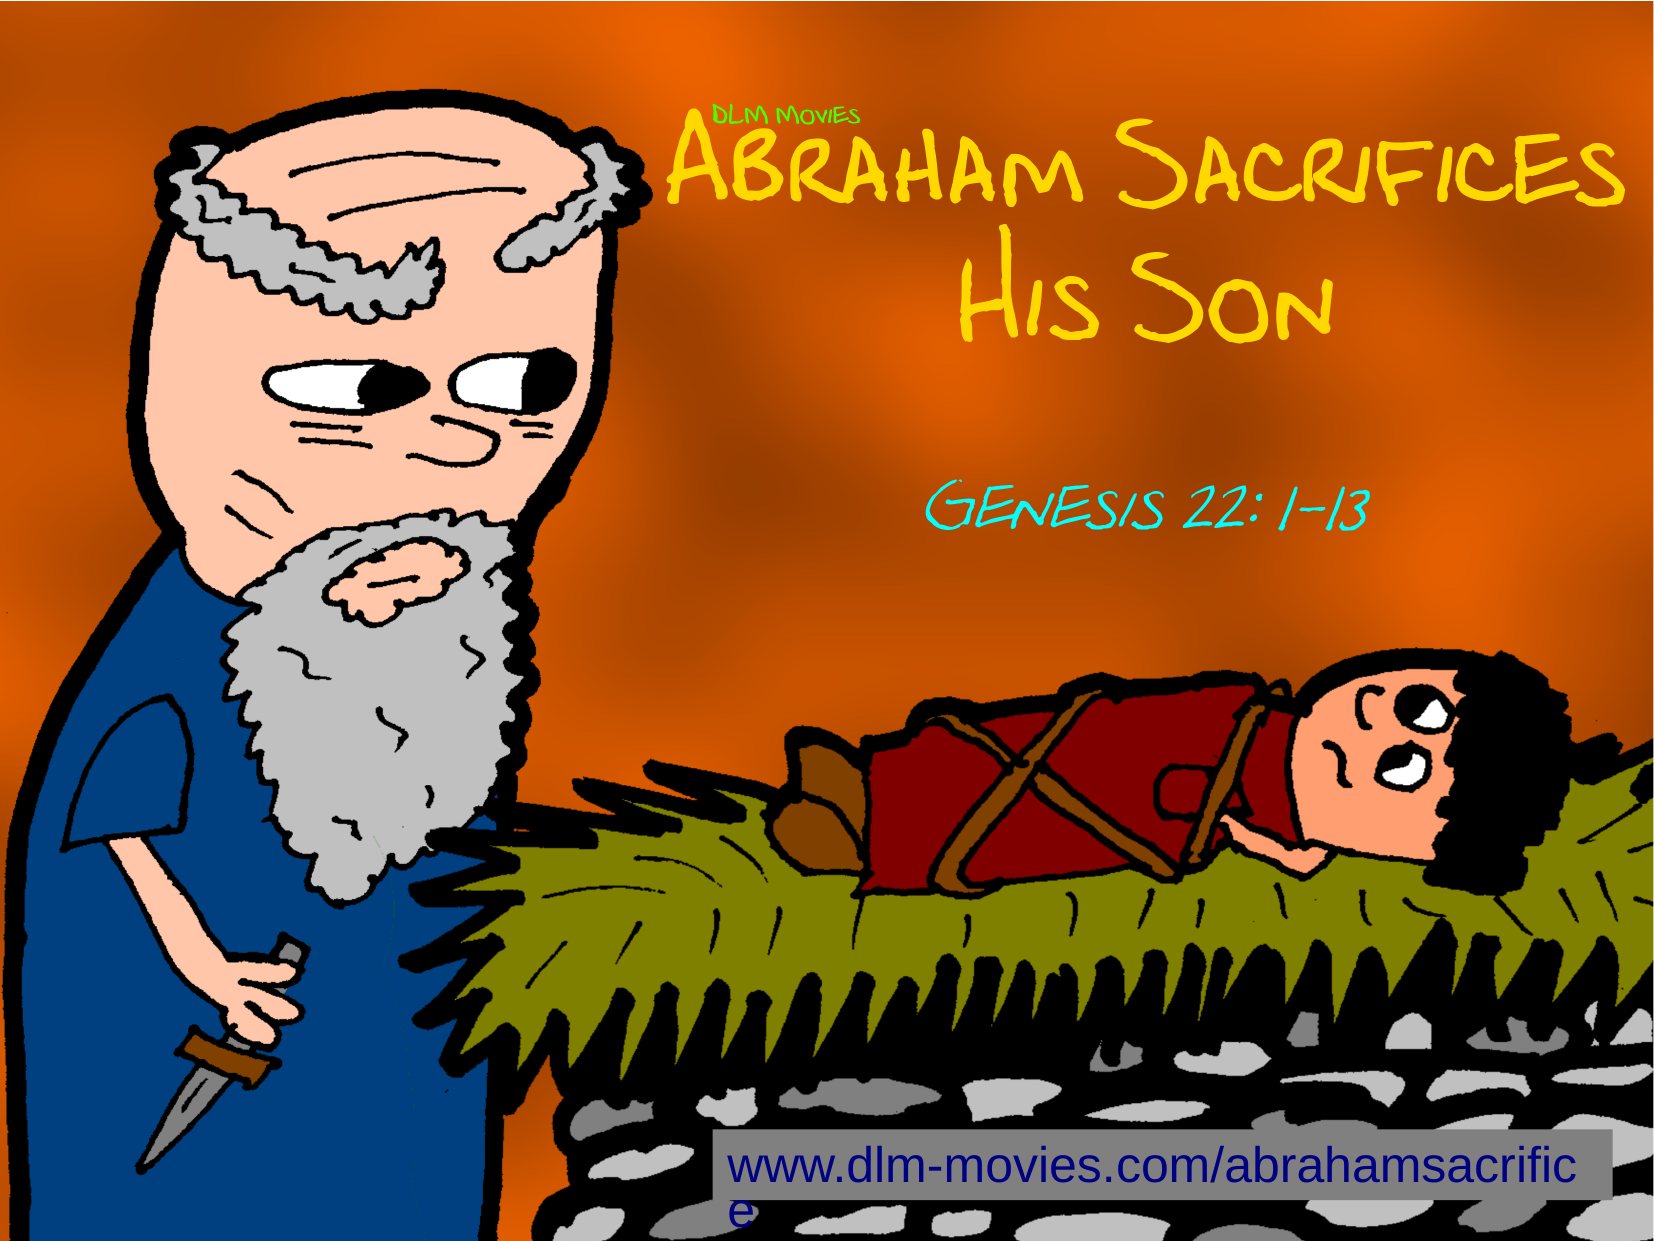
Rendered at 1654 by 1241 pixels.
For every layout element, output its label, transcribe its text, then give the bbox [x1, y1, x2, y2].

text_box www.dlm-movies.com/abrahamsacrifice [712, 1129, 1613, 1201]
picture [0, 1, 1654, 1241]
